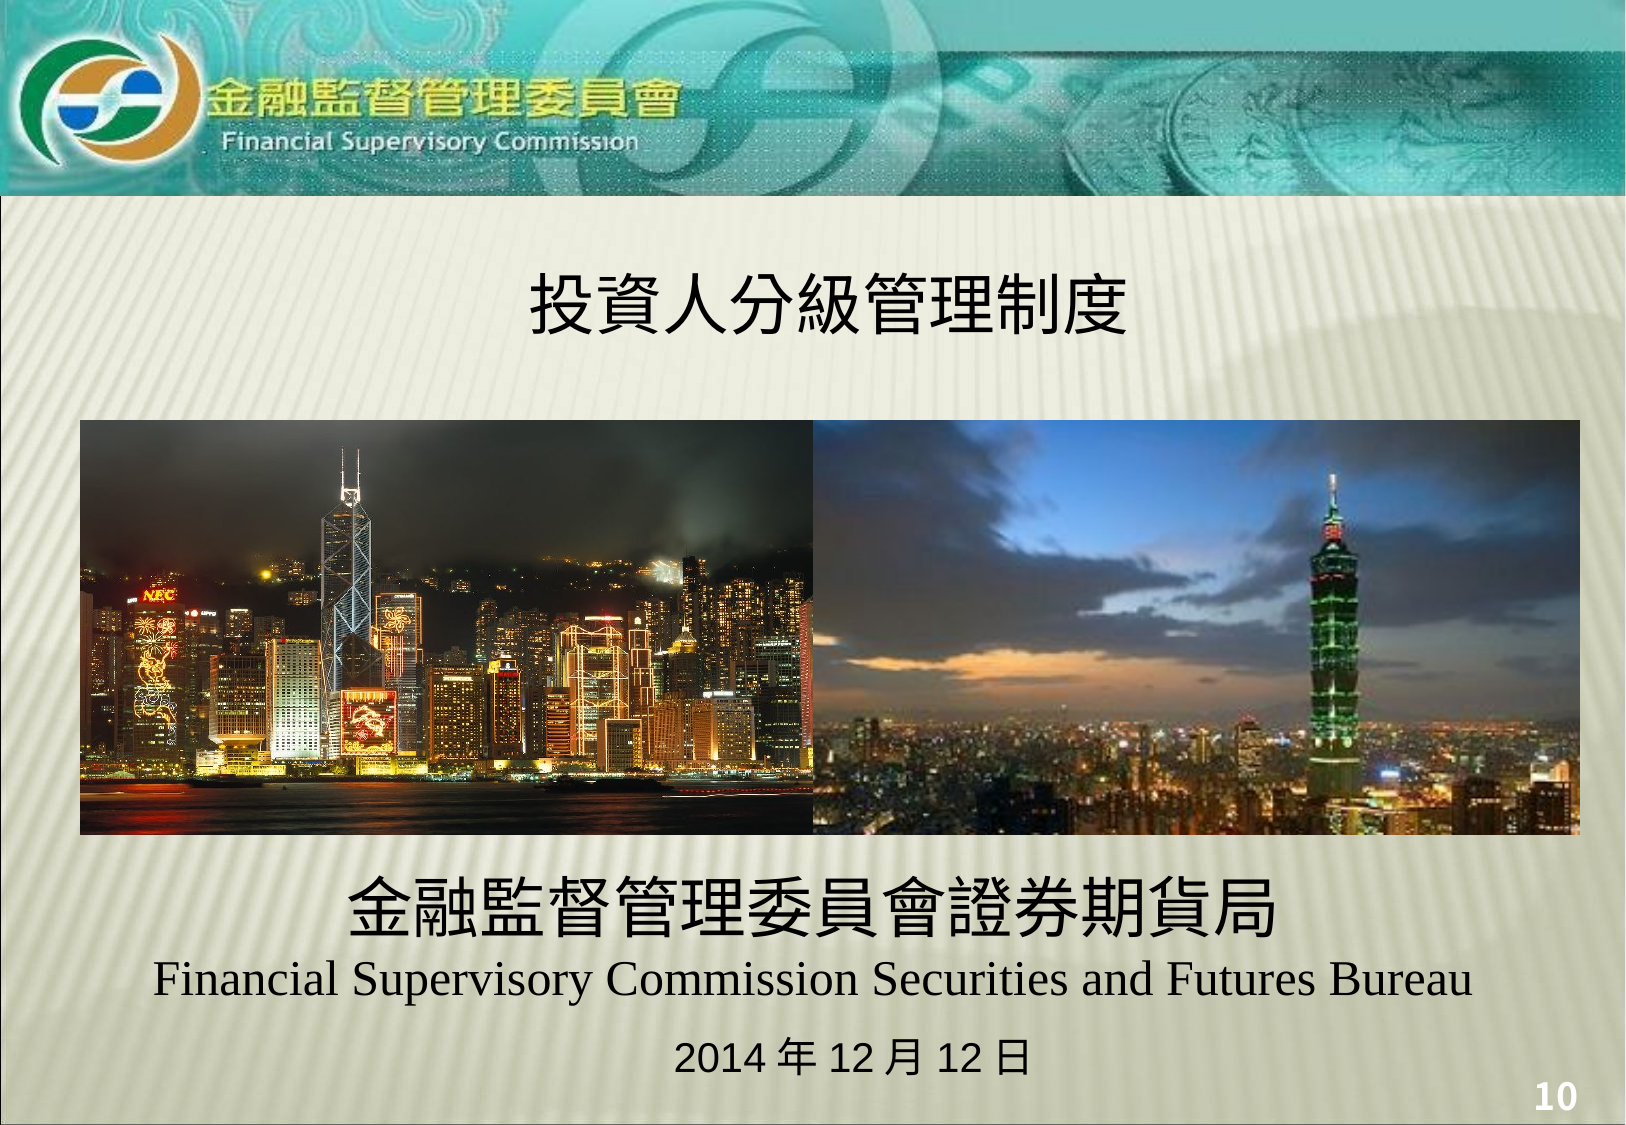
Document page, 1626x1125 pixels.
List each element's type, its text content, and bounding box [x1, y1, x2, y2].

text_box 2014年12月12日 [658, 1023, 1050, 1089]
text_box 投資人分級管理制度 [32, 255, 1626, 431]
picture [0, 0, 1626, 1125]
text_box 金融監督管理委員會證券期貨局 Financial Supervisory Commission Securities and Futures Bureau [137, 857, 1490, 1014]
